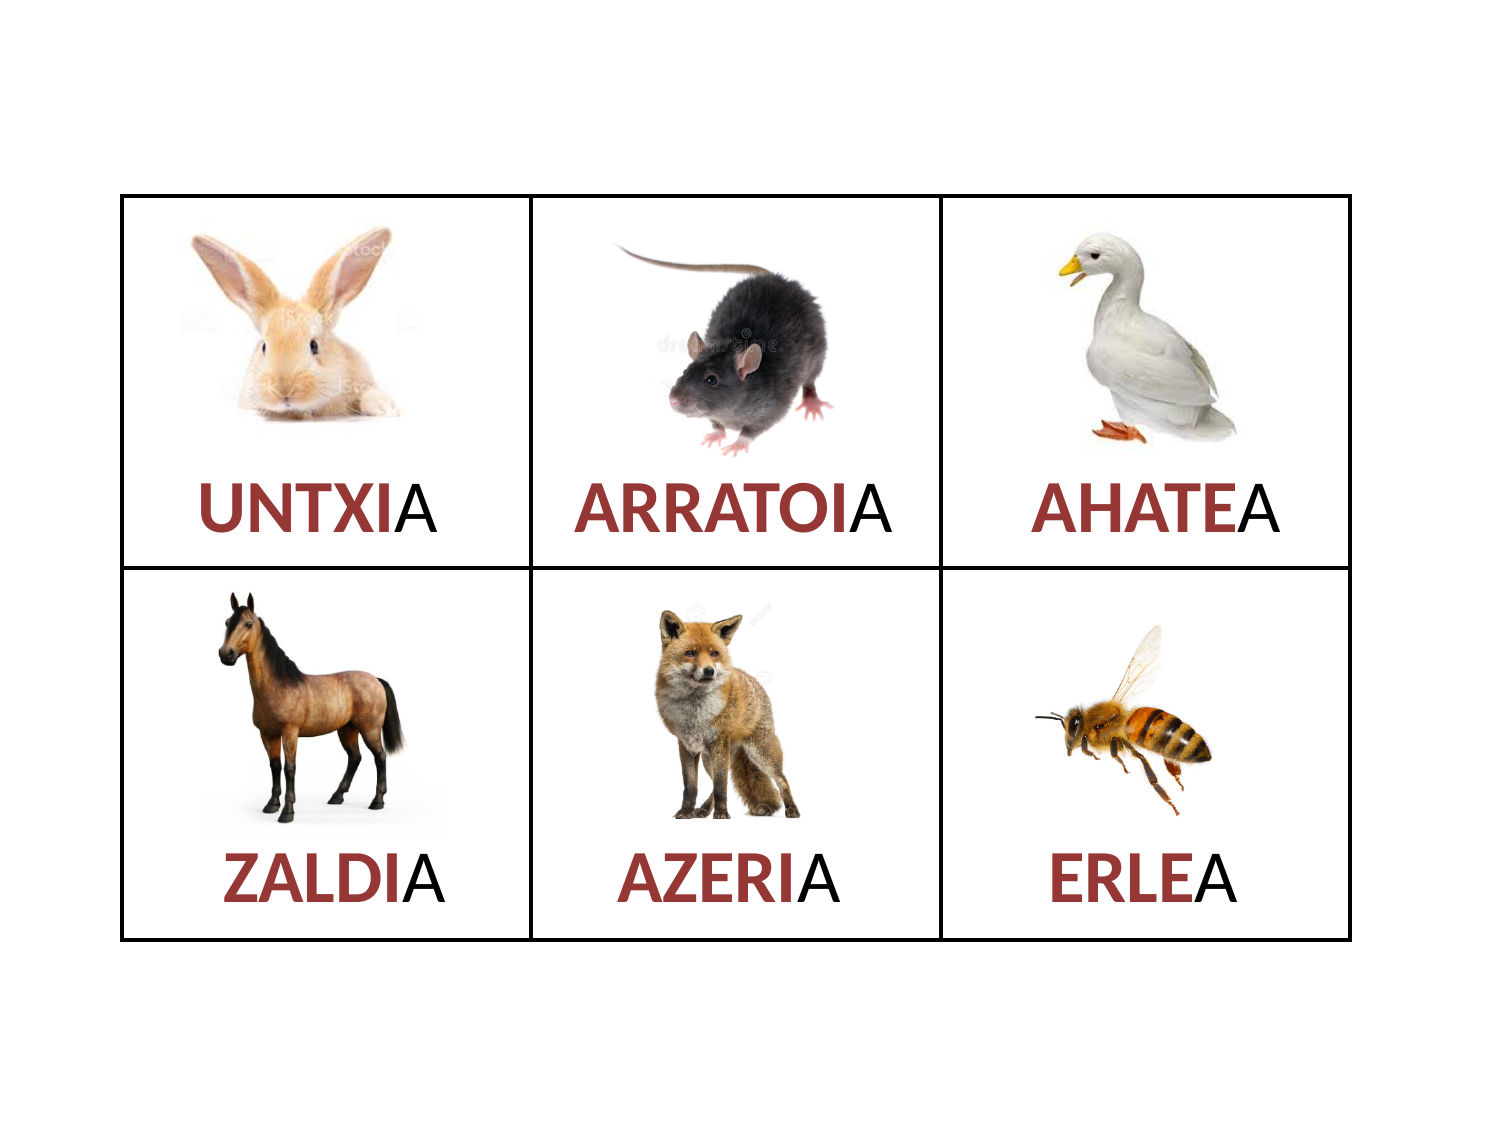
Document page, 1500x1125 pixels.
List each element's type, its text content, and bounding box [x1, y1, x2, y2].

picture [651, 602, 807, 819]
table_header [533, 198, 939, 566]
text_box ARRATOIA [559, 450, 909, 556]
picture [1001, 604, 1255, 836]
picture [598, 233, 839, 450]
picture [1010, 219, 1263, 473]
picture [181, 215, 417, 446]
table_header [943, 198, 1348, 566]
table_header [124, 198, 529, 566]
table_cell [533, 570, 939, 938]
table_cell [943, 570, 1348, 938]
text_box AZERIA [602, 820, 856, 926]
text_box UNTXIA [182, 450, 454, 556]
picture [199, 588, 447, 836]
text_box ERLEA [1033, 836, 1254, 926]
text_box AHATEA [1017, 450, 1297, 556]
table_cell [124, 570, 529, 938]
text_box ZALDIA [208, 820, 462, 926]
